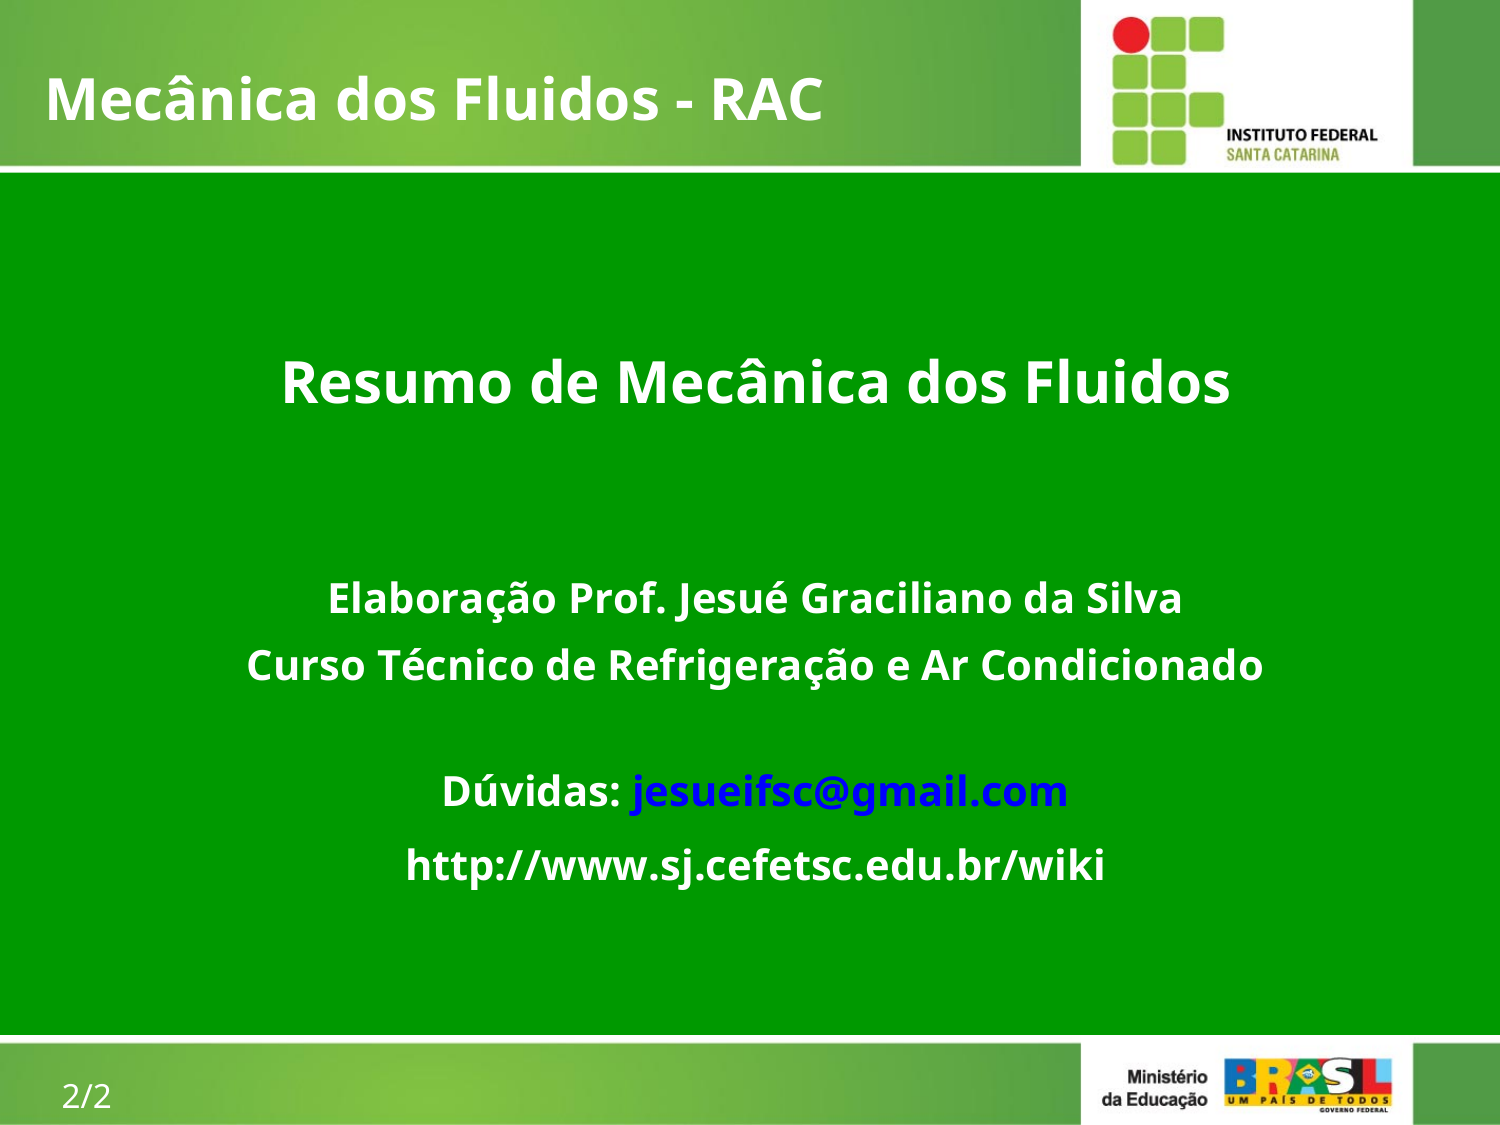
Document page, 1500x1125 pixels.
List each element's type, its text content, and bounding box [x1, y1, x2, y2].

picture [0, 1035, 1500, 1125]
picture [0, 0, 1500, 172]
text_box Resumo de Mecânica dos Fluidos Elaboração Prof. Jesué Graciliano da Silva Curso Técnico de Refrigeração e Ar Condicionado Dúvidas: jesueifsc@gmail.com http://www.sj.cefetsc.edu.br/wiki [159, 338, 1353, 964]
text_box [0, 172, 1500, 1035]
text_box 2/2 [46, 1036, 151, 1123]
text_box Mecânica dos Fluidos - RAC [29, 54, 928, 141]
